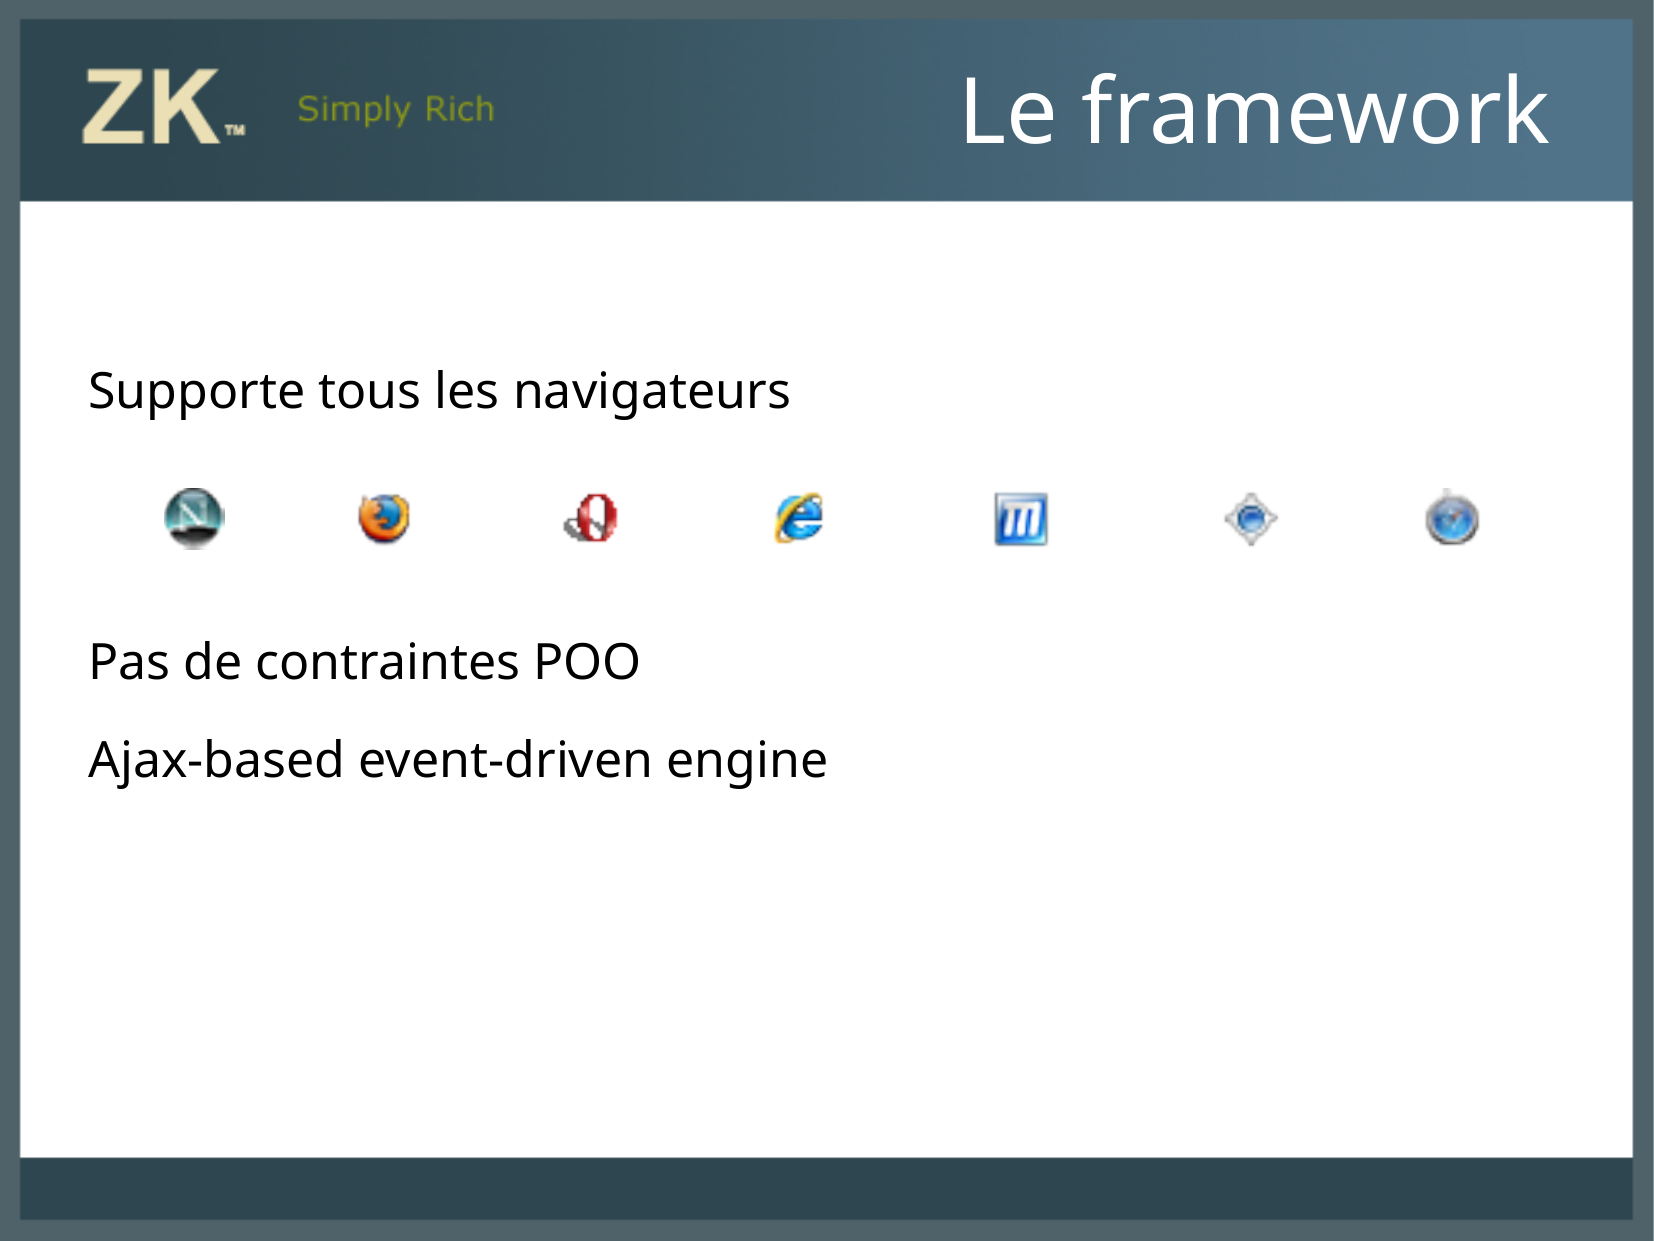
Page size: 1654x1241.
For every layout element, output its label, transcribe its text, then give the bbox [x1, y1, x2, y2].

picture [0, 0, 1654, 1241]
list Pas de contraintes POO Ajax-based event-driven engine [70, 625, 1028, 792]
list Supporte tous les navigateurs [70, 355, 1559, 473]
title Le framework [868, 32, 1642, 184]
